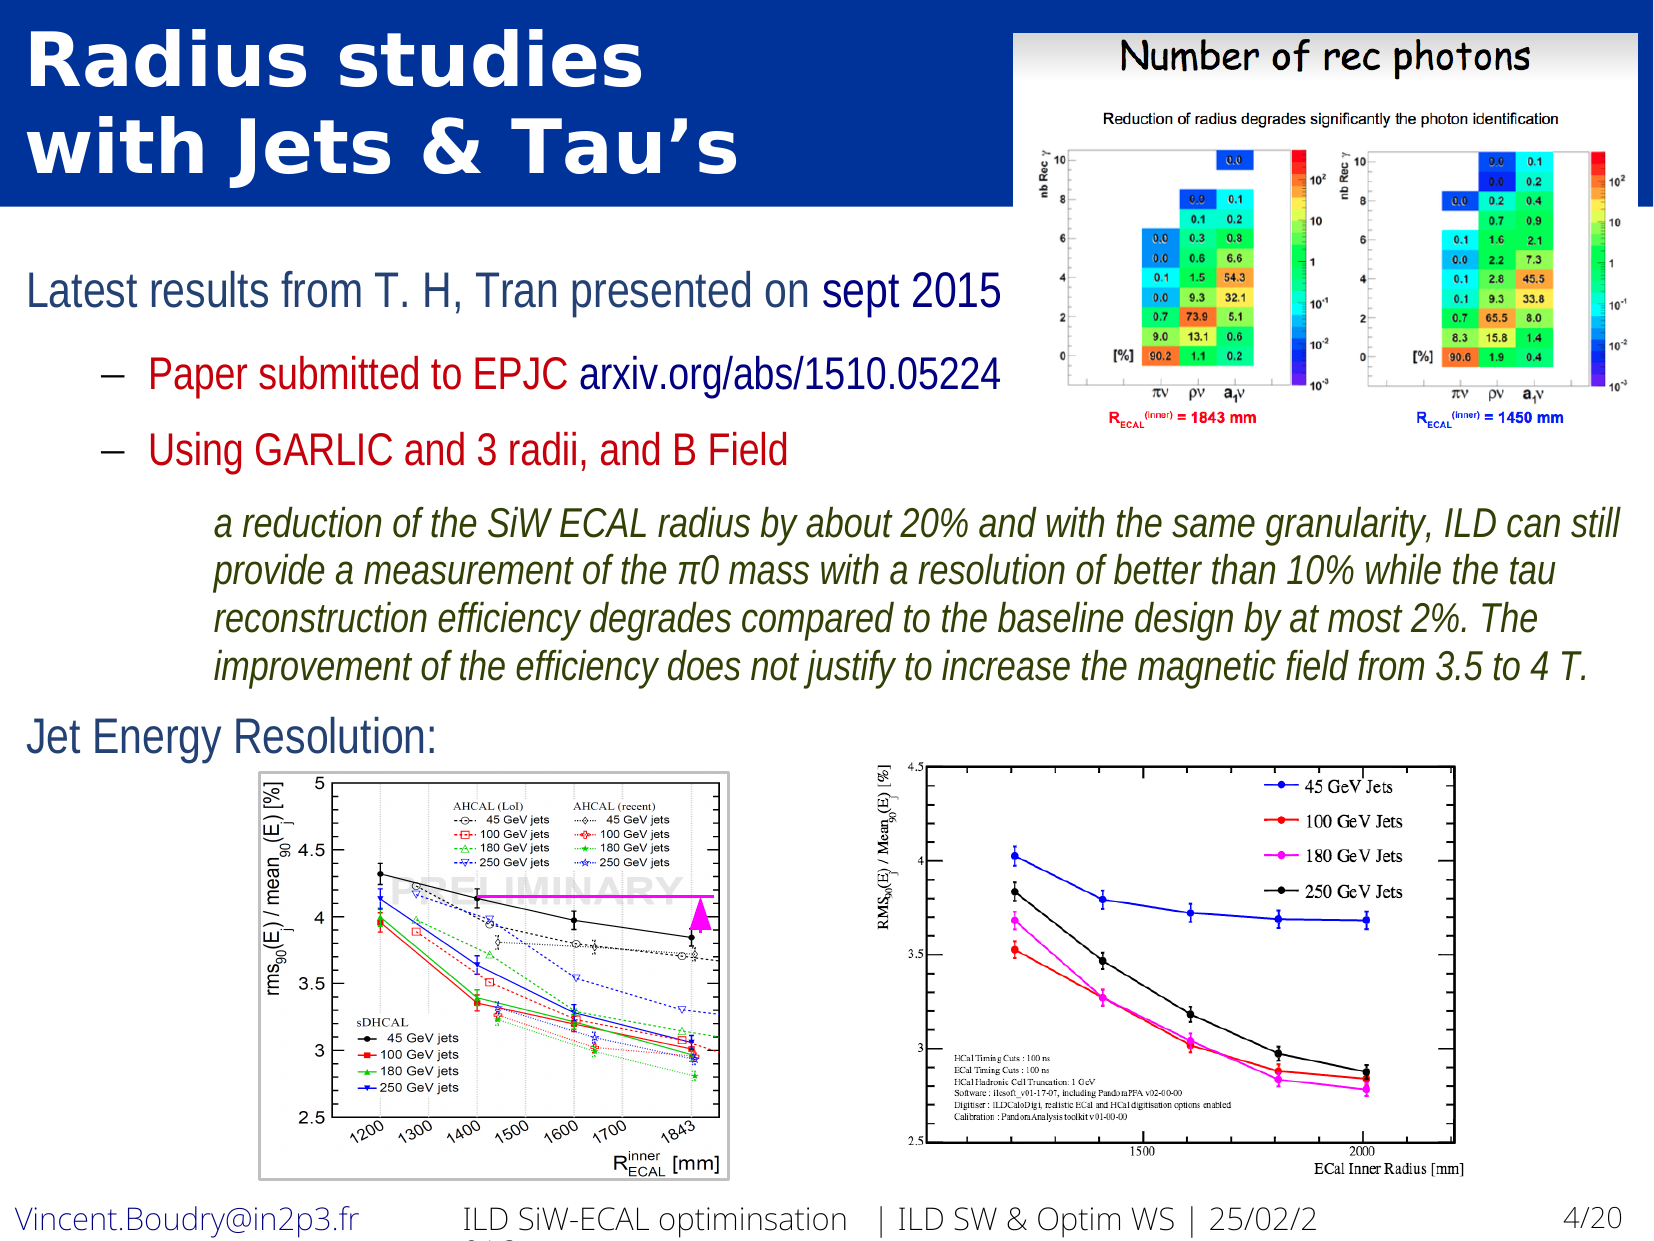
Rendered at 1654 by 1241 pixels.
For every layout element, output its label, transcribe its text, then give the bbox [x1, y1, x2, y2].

picture [864, 754, 1472, 1187]
picture [1013, 33, 1638, 439]
list Latest results from T. H, Tran presented on sept 2015 Paper submitted to EPJC arxiv.org/abs/1510.05224 Using GARLIC and 3 radii, and B Field a reduction of the SiW ECAL radius by about 20% and with the same granularity, ILD can still provide a measurement of the π0 mass with a resolution of better than 10% while the tau reconstruction efficiency degrades compared to the baseline design by at most 2%. The improvement of the efficiency does not justify to increase the magnetic field from 3.5 to 4 T. Jet Energy Resolution: [26, 260, 1631, 1172]
title Radius studies with Jets & Tau’s [24, 16, 1635, 192]
picture [260, 774, 727, 1178]
